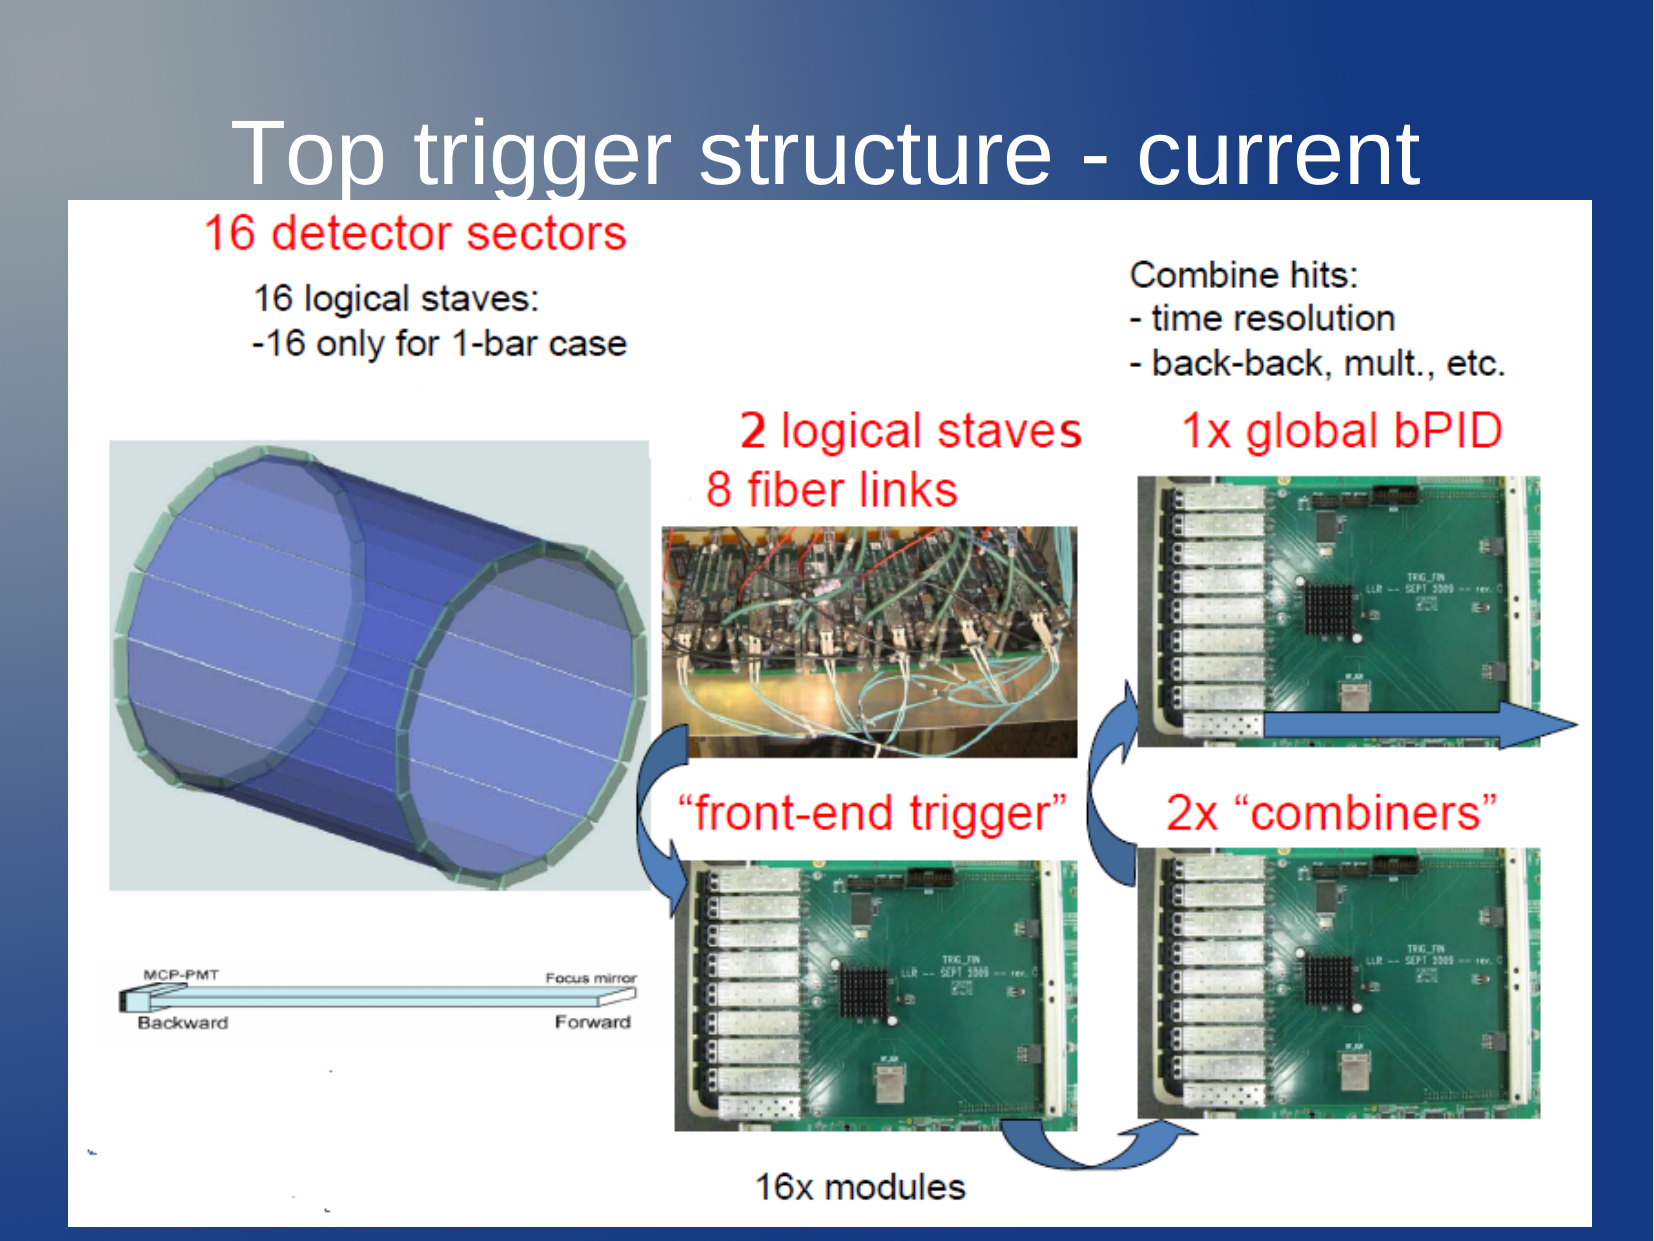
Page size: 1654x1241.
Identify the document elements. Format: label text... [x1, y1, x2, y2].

picture [0, 0, 1654, 1241]
title Top trigger structure - current [82, 56, 1571, 200]
